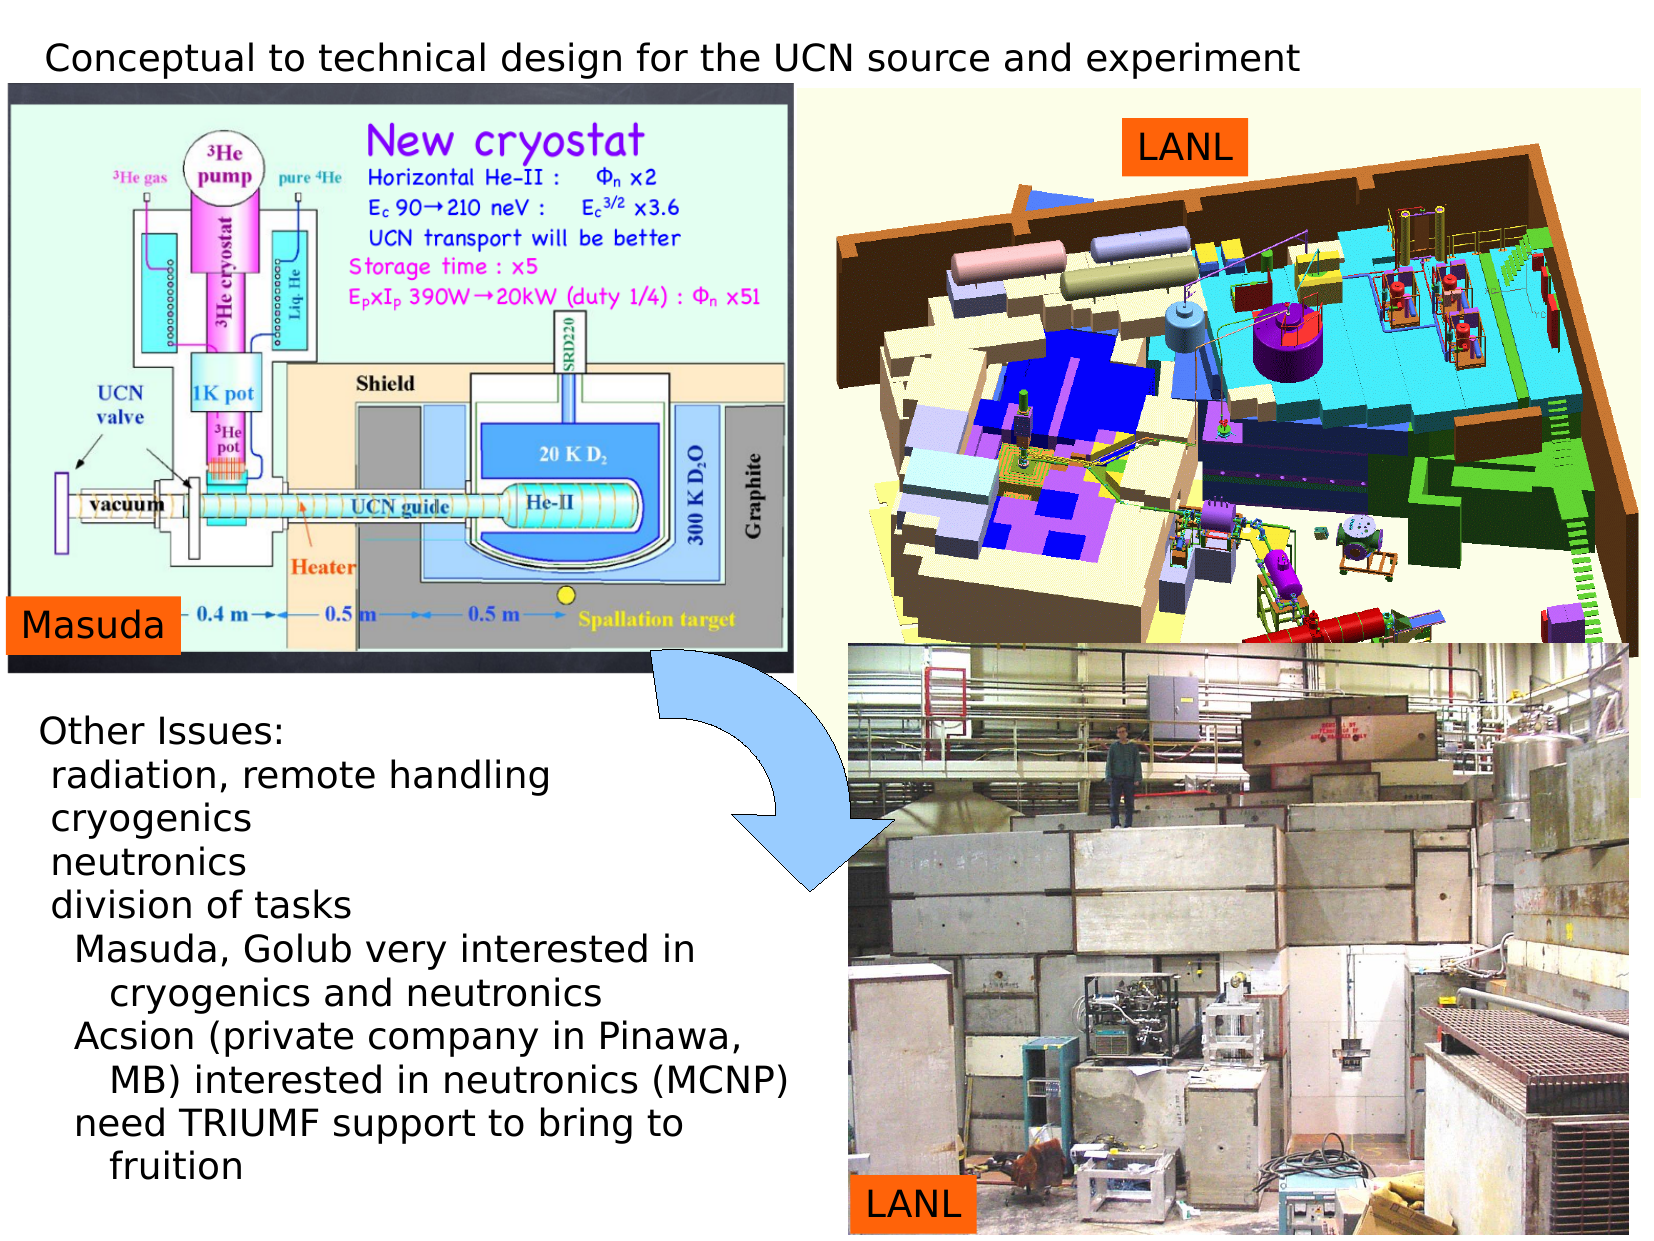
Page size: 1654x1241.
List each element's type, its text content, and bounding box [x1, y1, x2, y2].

text_box LANL [850, 1175, 977, 1234]
chart [797, 88, 1641, 798]
picture [5, 82, 796, 674]
picture [848, 643, 1629, 1235]
text_box LANL [1122, 118, 1249, 177]
text_box [650, 649, 895, 892]
text_box Conceptual to technical design for the UCN source and experiment [29, 29, 1317, 88]
text_box Other Issues: radiation, remote handling cryogenics neutronics division of tasks Masuda, Golub very interested in cryogenics and neutronics Acsion (private company in Pinawa, MB) interested in neutronics (MCNP) need TRIUMF support to bring to fruition [23, 702, 827, 1197]
text_box Masuda [5, 596, 181, 655]
